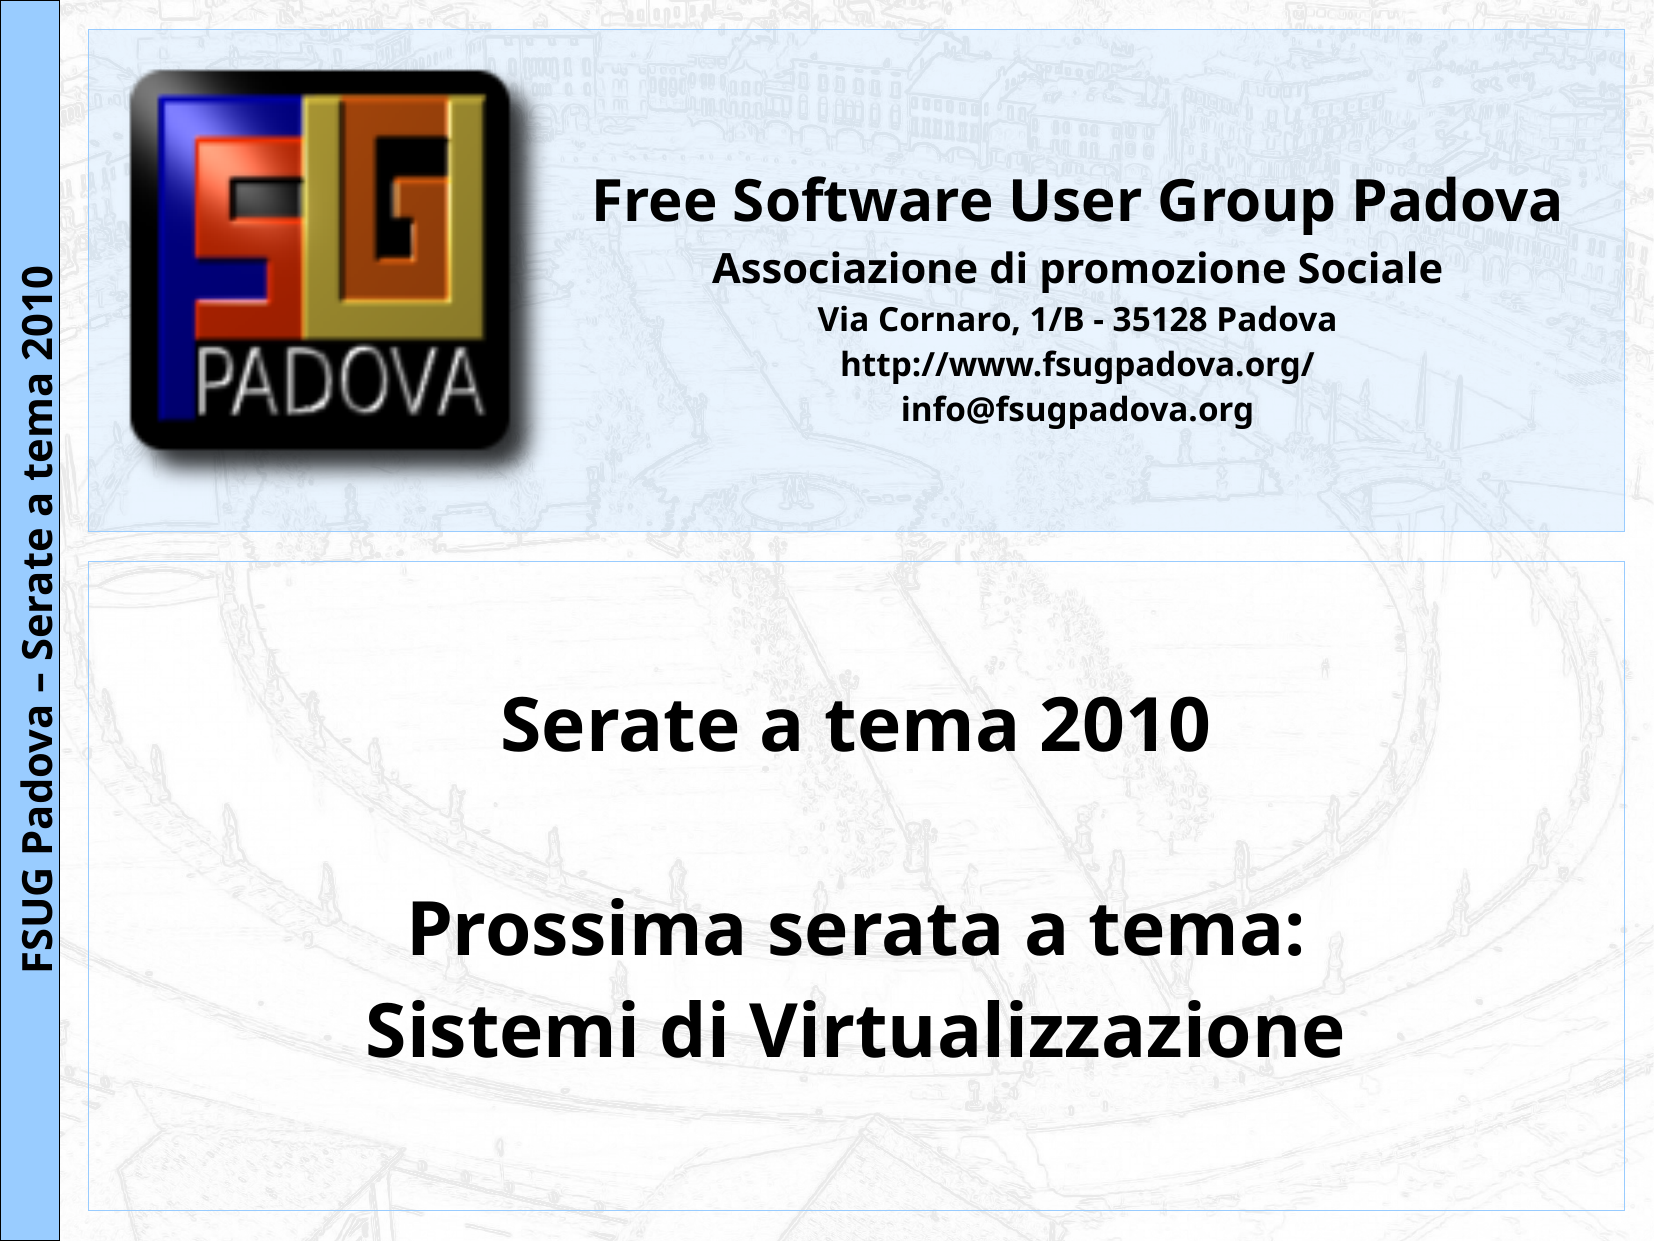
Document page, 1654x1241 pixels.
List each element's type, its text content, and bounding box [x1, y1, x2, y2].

picture [60, 0, 1654, 1241]
text_box FSUG Padova – Serate a tema 2010 [0, 0, 60, 1241]
text_box [88, 29, 1625, 532]
text_box Serate a tema 2010 Prossima serata a tema: Sistemi di Virtualizzazione [88, 561, 1625, 1211]
text_box Free Software User Group Padova Associazione di promozione Sociale Via Cornaro, 1/B - 35128 Padova http://www.fsugpadova.org/ info@fsugpadova.org [561, 88, 1595, 502]
